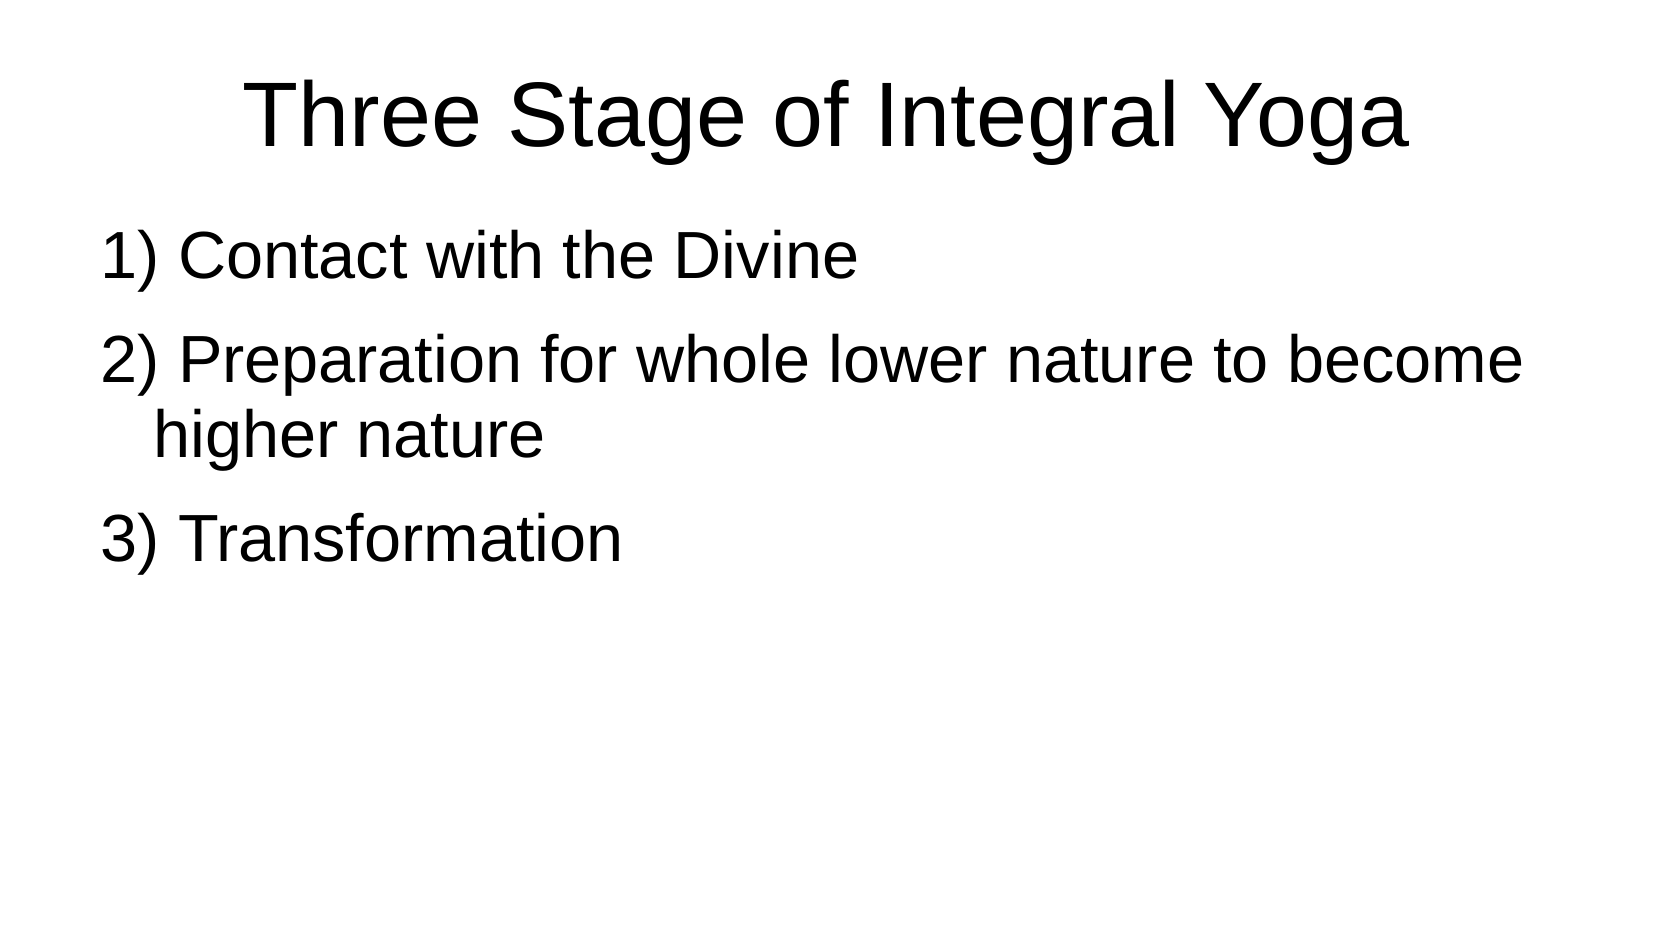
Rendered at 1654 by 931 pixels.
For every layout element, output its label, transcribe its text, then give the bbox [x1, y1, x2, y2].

list Contact with the Divine Preparation for whole lower nature to become higher nature Transformation [82, 217, 1571, 758]
title Three Stage of Integral Yoga [82, 37, 1571, 193]
